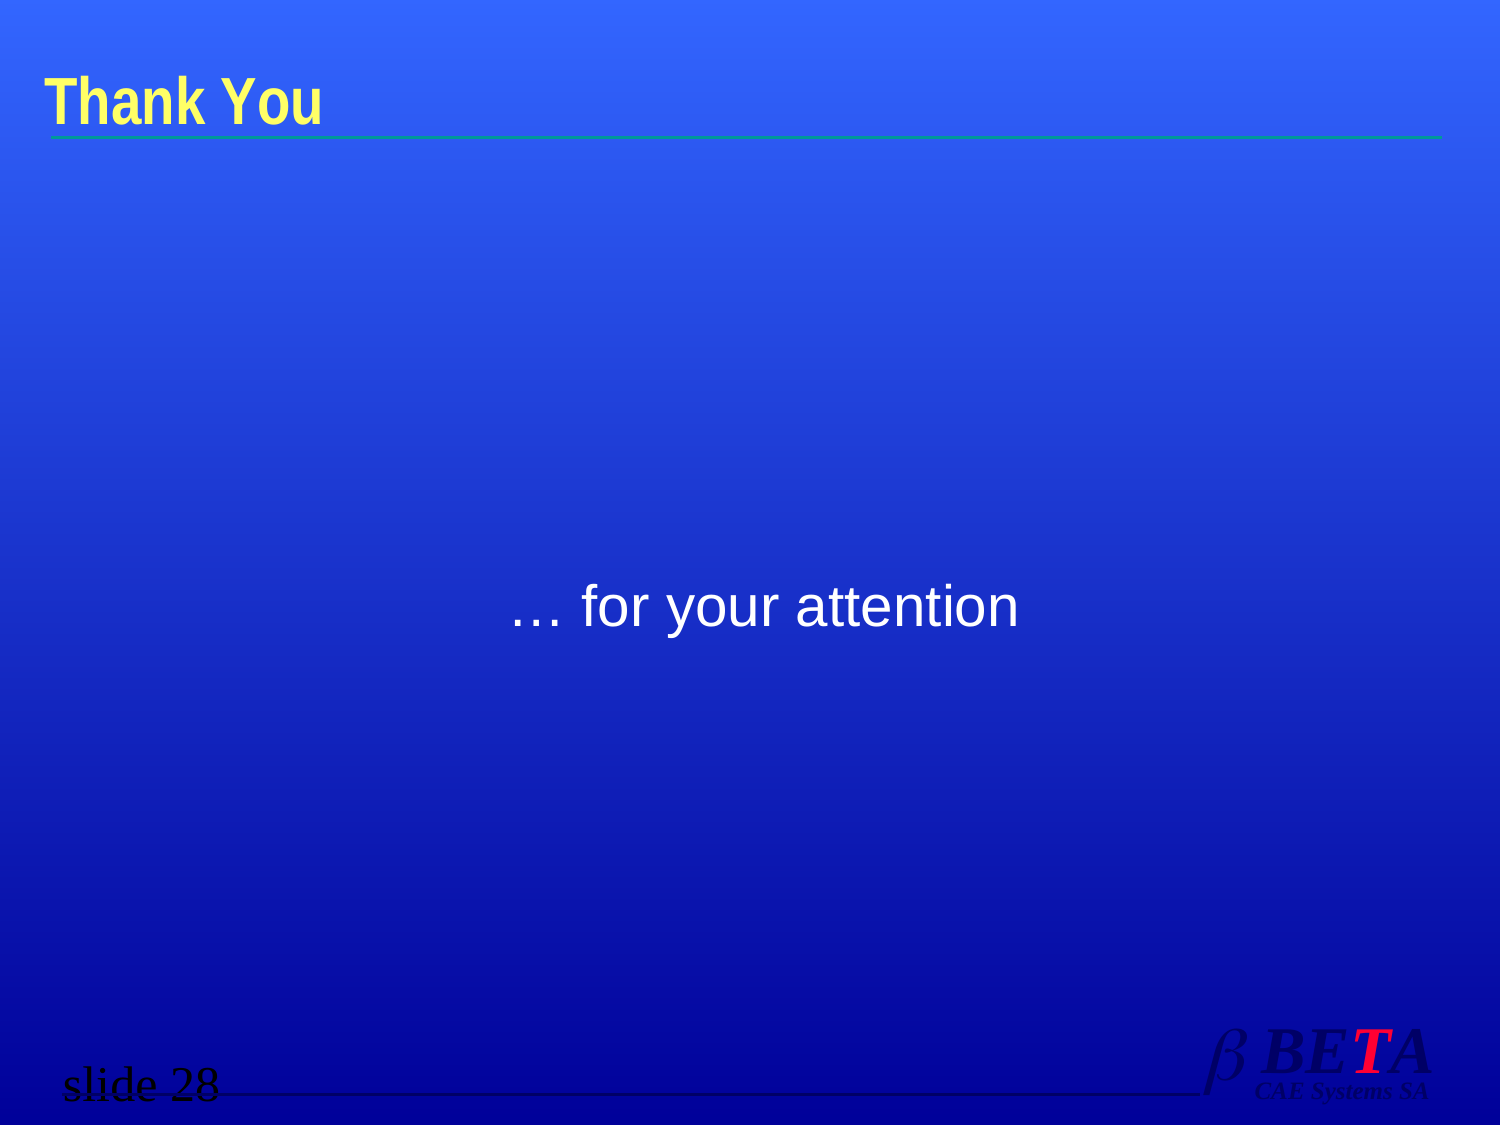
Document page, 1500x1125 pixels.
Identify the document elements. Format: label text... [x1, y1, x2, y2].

text_box … for your attention [40, 151, 1440, 704]
text_box Thank You [29, 54, 1442, 142]
